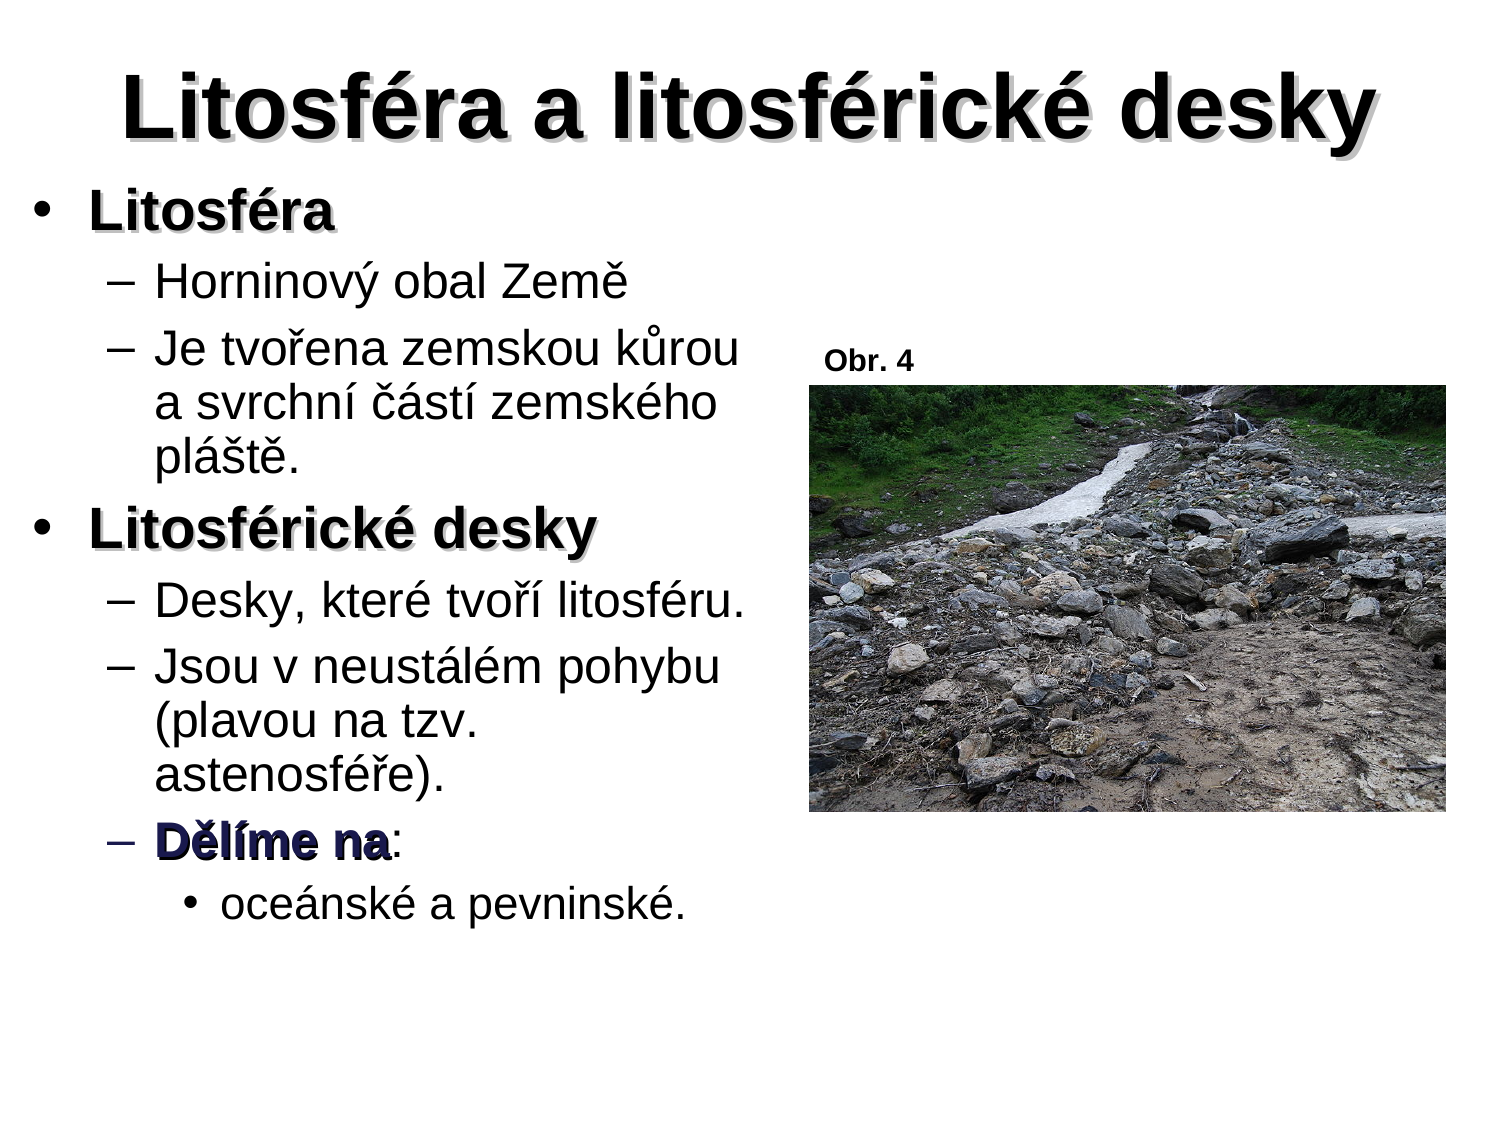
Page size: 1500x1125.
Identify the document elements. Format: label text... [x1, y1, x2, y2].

list Litosféra Horninový obal Země Je tvořena zemskou kůrou a svrchní částí zemského pláště. Litosférické desky Desky, které tvoří litosféru. Jsou v neustálém pohybu (plavou na tzv. astenosféře). Dělíme na: oceánské a pevninské. [17, 172, 798, 953]
picture [809, 385, 1446, 812]
text_box Obr. 4 [809, 332, 963, 385]
title Litosféra a litosférické desky [75, 30, 1426, 173]
